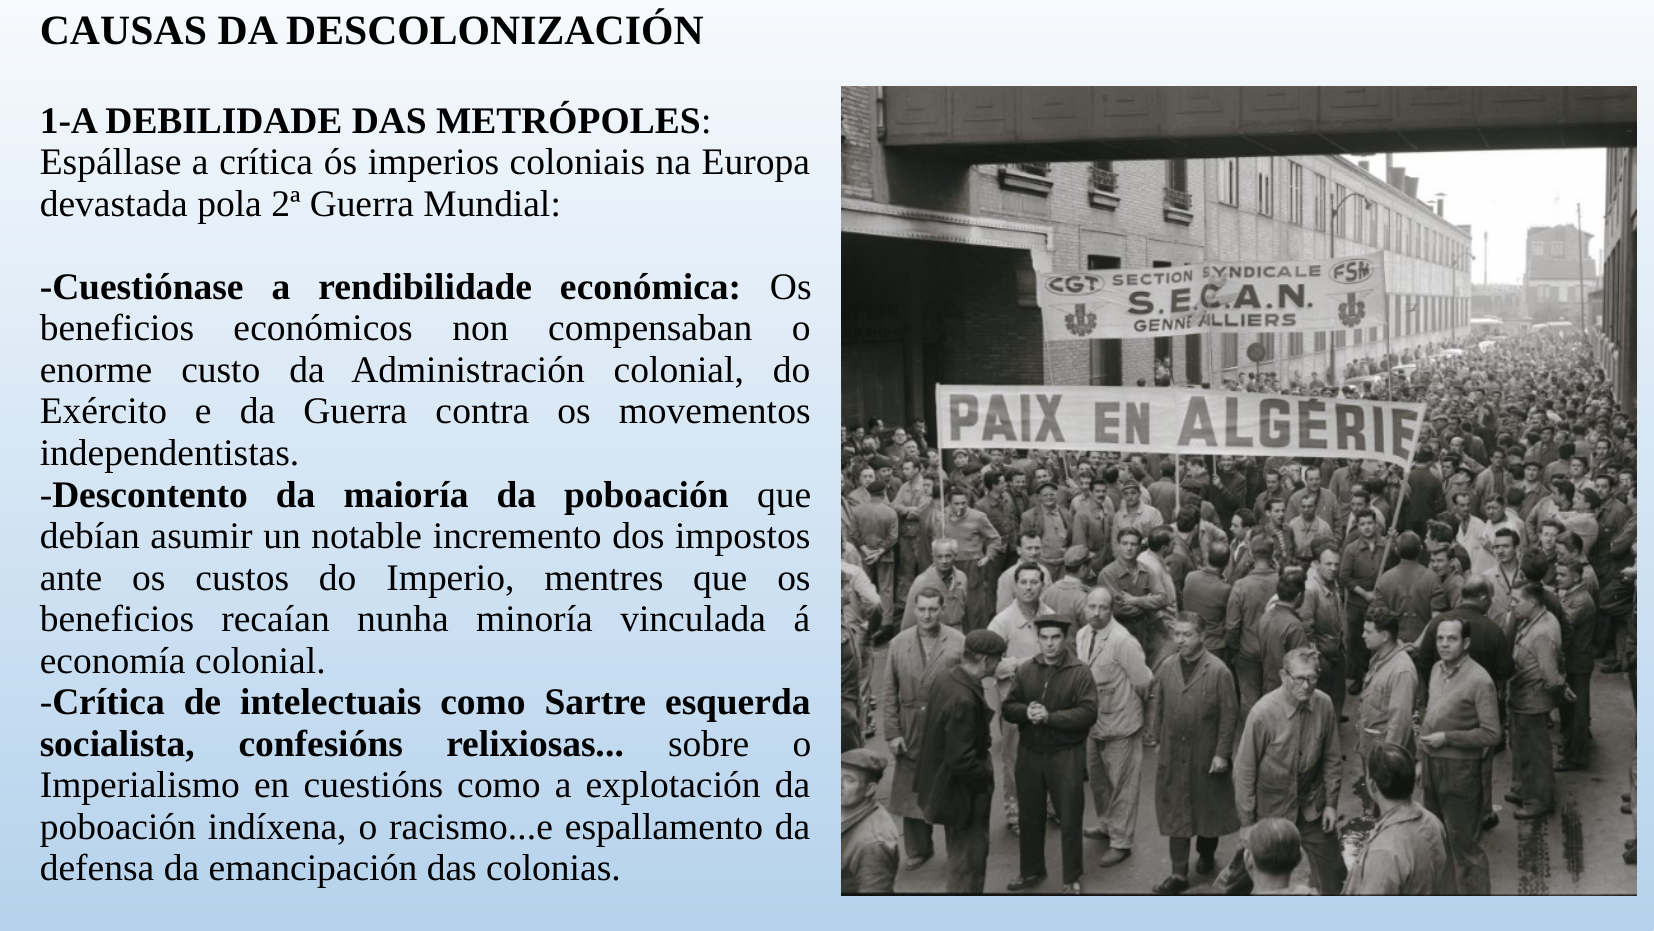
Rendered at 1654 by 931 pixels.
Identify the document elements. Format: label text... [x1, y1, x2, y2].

text_box CAUSAS DA DESCOLONIZACIÓN 1-A DEBILIDADE DAS METRÓPOLES: Espállase a crítica ós imperios coloniais na Europa devastada pola 2ª Guerra Mundial: -Cuestiónase a rendibilidade económica: Os beneficios económicos non compensaban o enorme custo da Administración colonial, do Exército e da Guerra contra os movementos independentistas. -Descontento da maioría da poboación que debían asumir un notable incremento dos impostos ante os custos do Imperio, mentres que os beneficios recaían nunha minoría vinculada á economía colonial. -Crítica de intelectuais como Sartre esquerda socialista, confesións relixiosas... sobre o Imperialismo en cuestións como a explotación da poboación indíxena, o racismo...e espallamento da defensa da emancipación das colonias. [24, 0, 827, 897]
picture [841, 86, 1637, 896]
